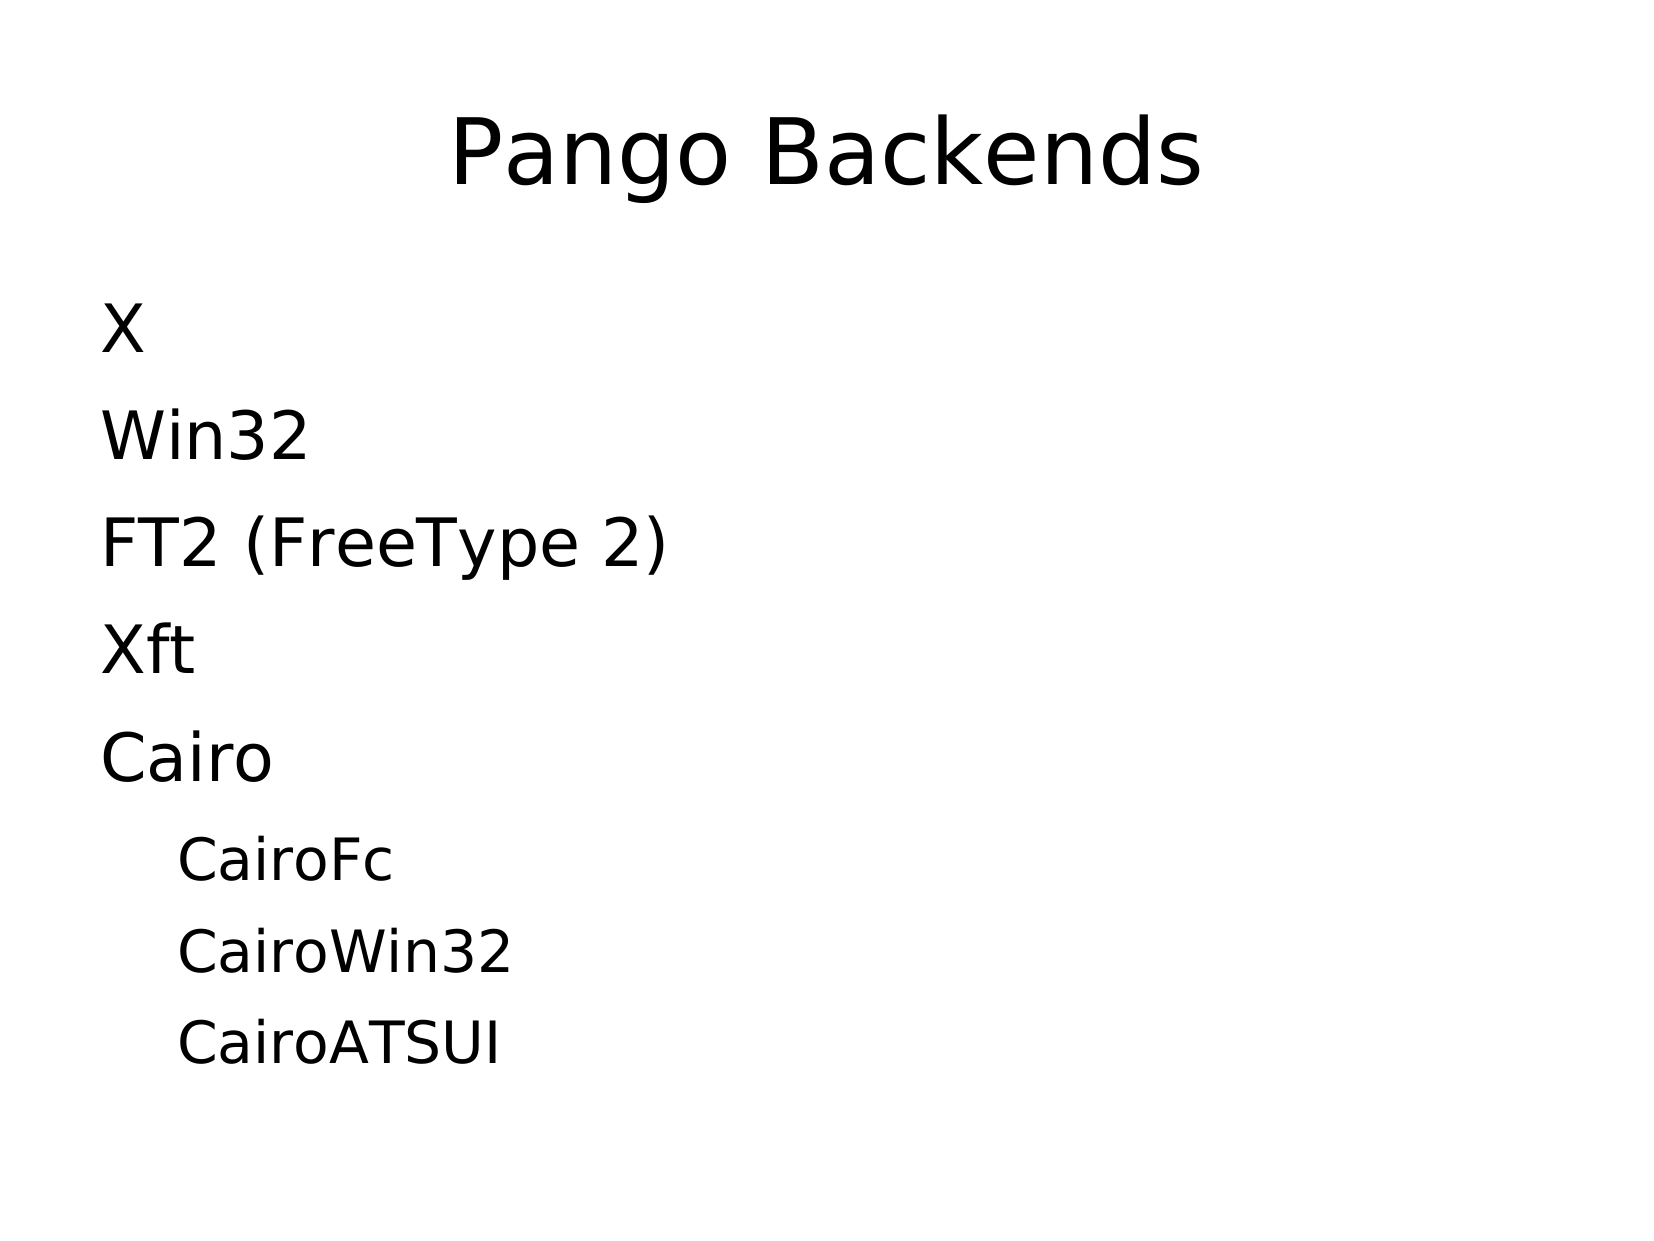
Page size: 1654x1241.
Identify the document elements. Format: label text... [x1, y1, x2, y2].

list X Win32 FT2 (FreeType 2) Xft Cairo CairoFc CairoWin32 CairoATSUI [82, 290, 1571, 1109]
title Pango Backends [82, 49, 1571, 257]
